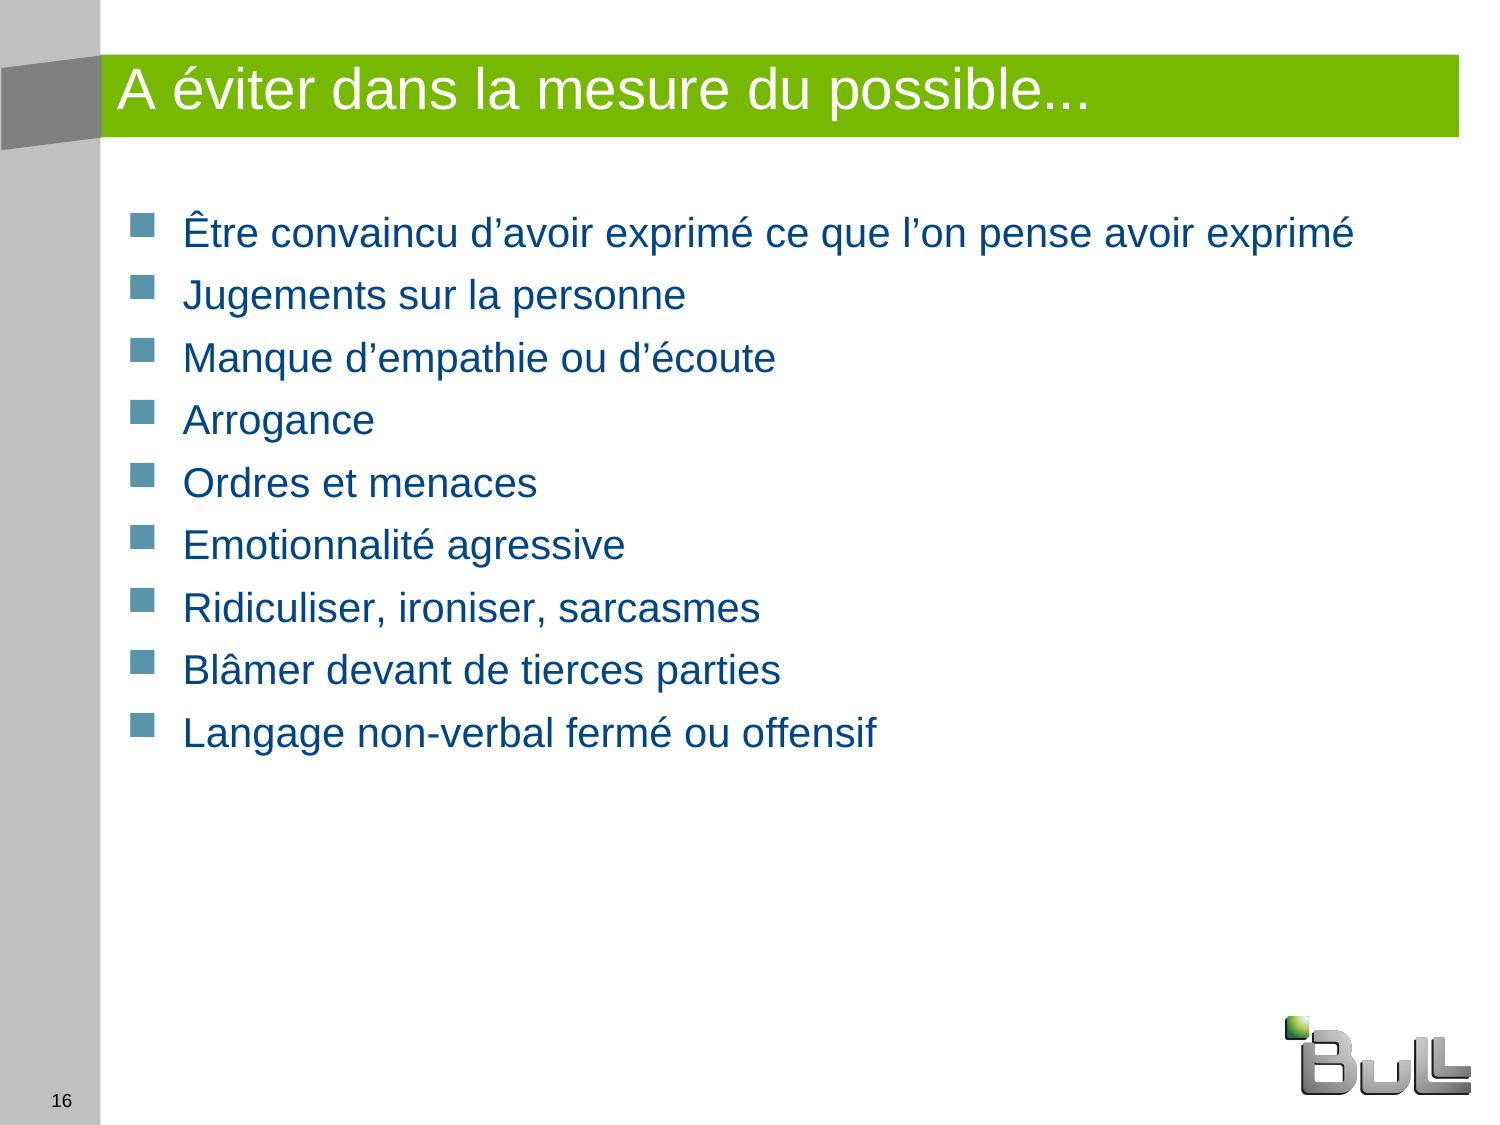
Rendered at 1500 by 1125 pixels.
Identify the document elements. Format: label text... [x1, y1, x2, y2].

title A éviter dans la mesure du possible... [103, 41, 1500, 138]
text_box Être convaincu d’avoir exprimé ce que l’on pense avoir exprimé Jugements sur la personne Manque d’empathie ou d’écoute Arrogance Ordres et menaces Emotionnalité agressive Ridiculiser, ironiser, sarcasmes Blâmer devant de tierces parties Langage non-verbal fermé ou offensif [112, 125, 1446, 776]
picture [1285, 1016, 1471, 1095]
